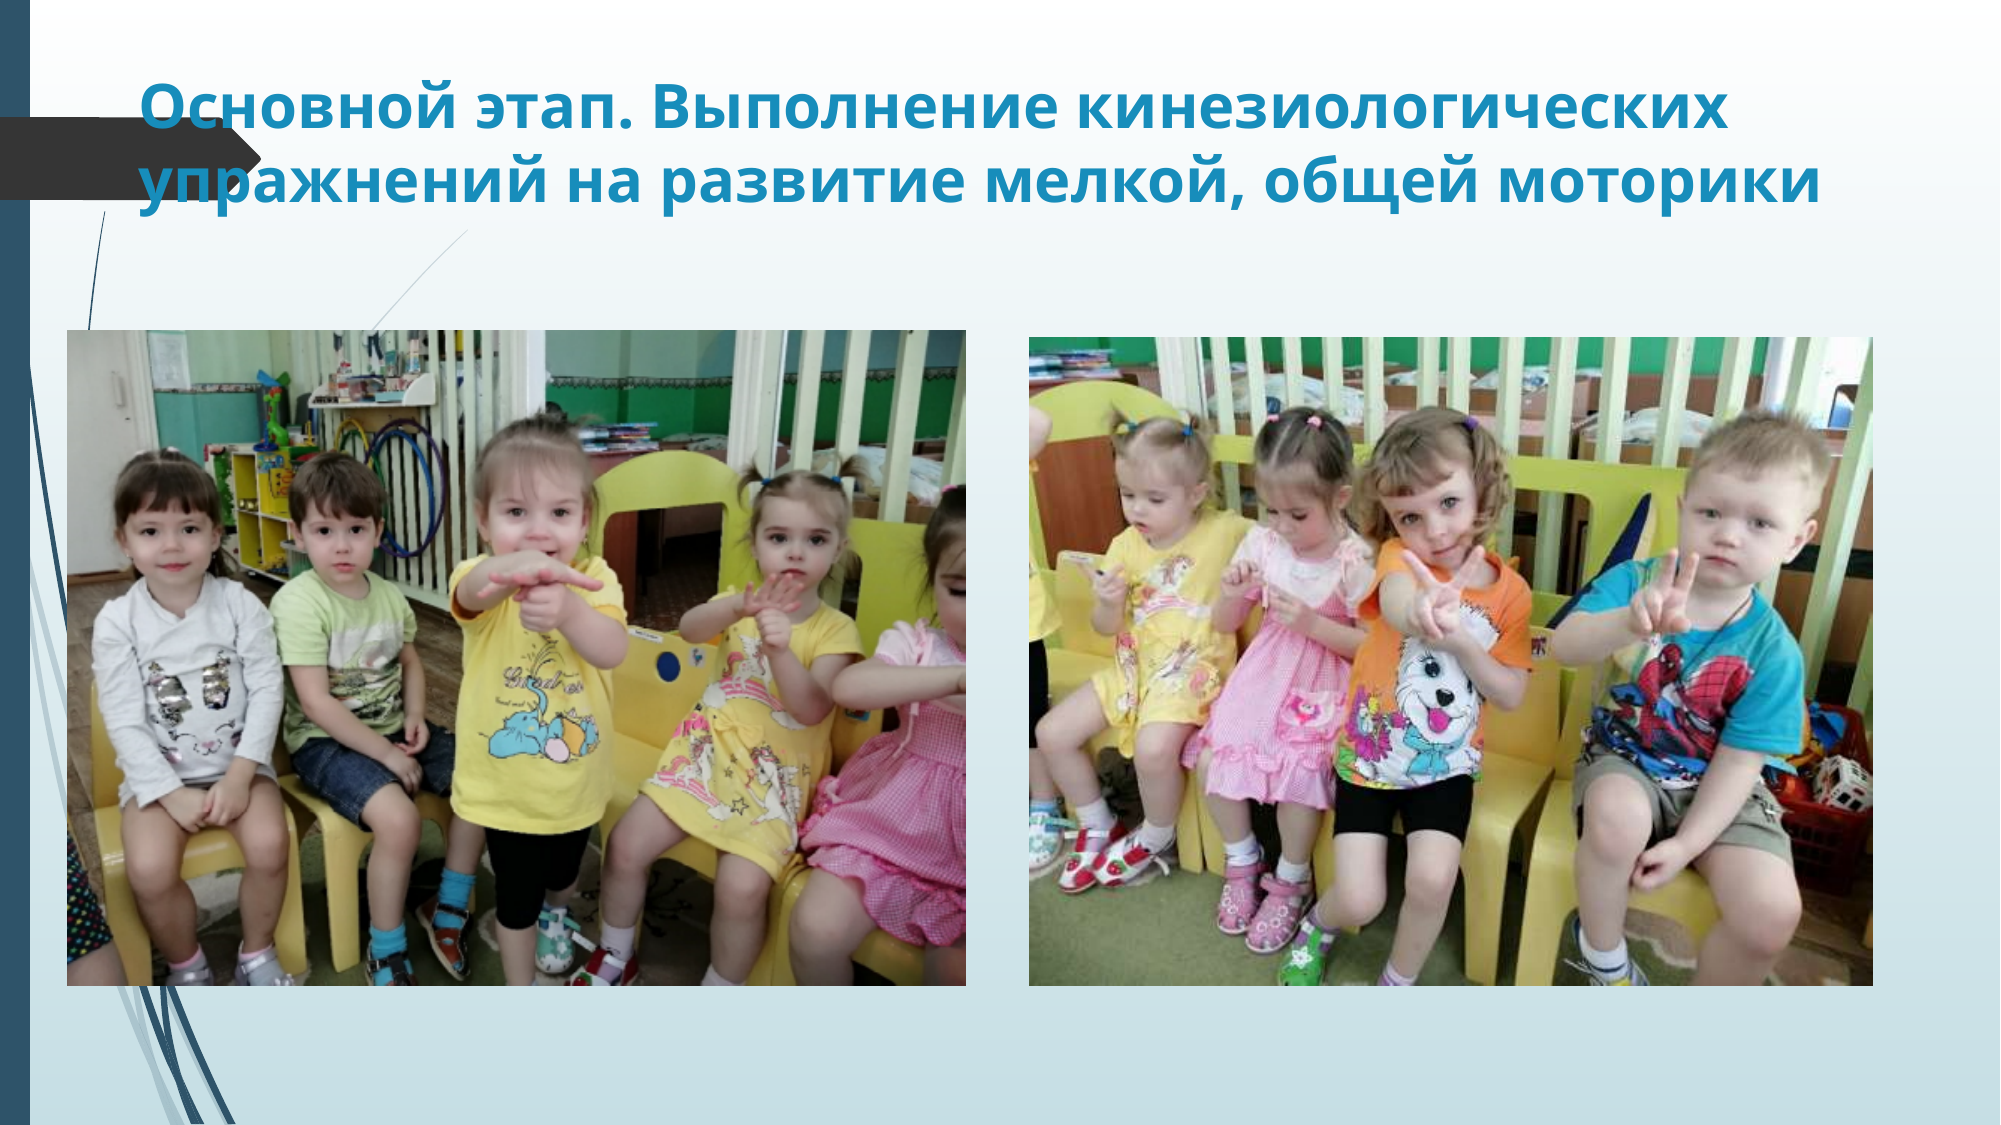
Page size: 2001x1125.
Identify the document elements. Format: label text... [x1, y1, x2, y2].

picture [67, 330, 966, 986]
title Основной этап. Выполнение кинезиологических упражнений на развитие мелкой, общей моторики [123, 59, 1937, 258]
picture [1029, 337, 1873, 986]
